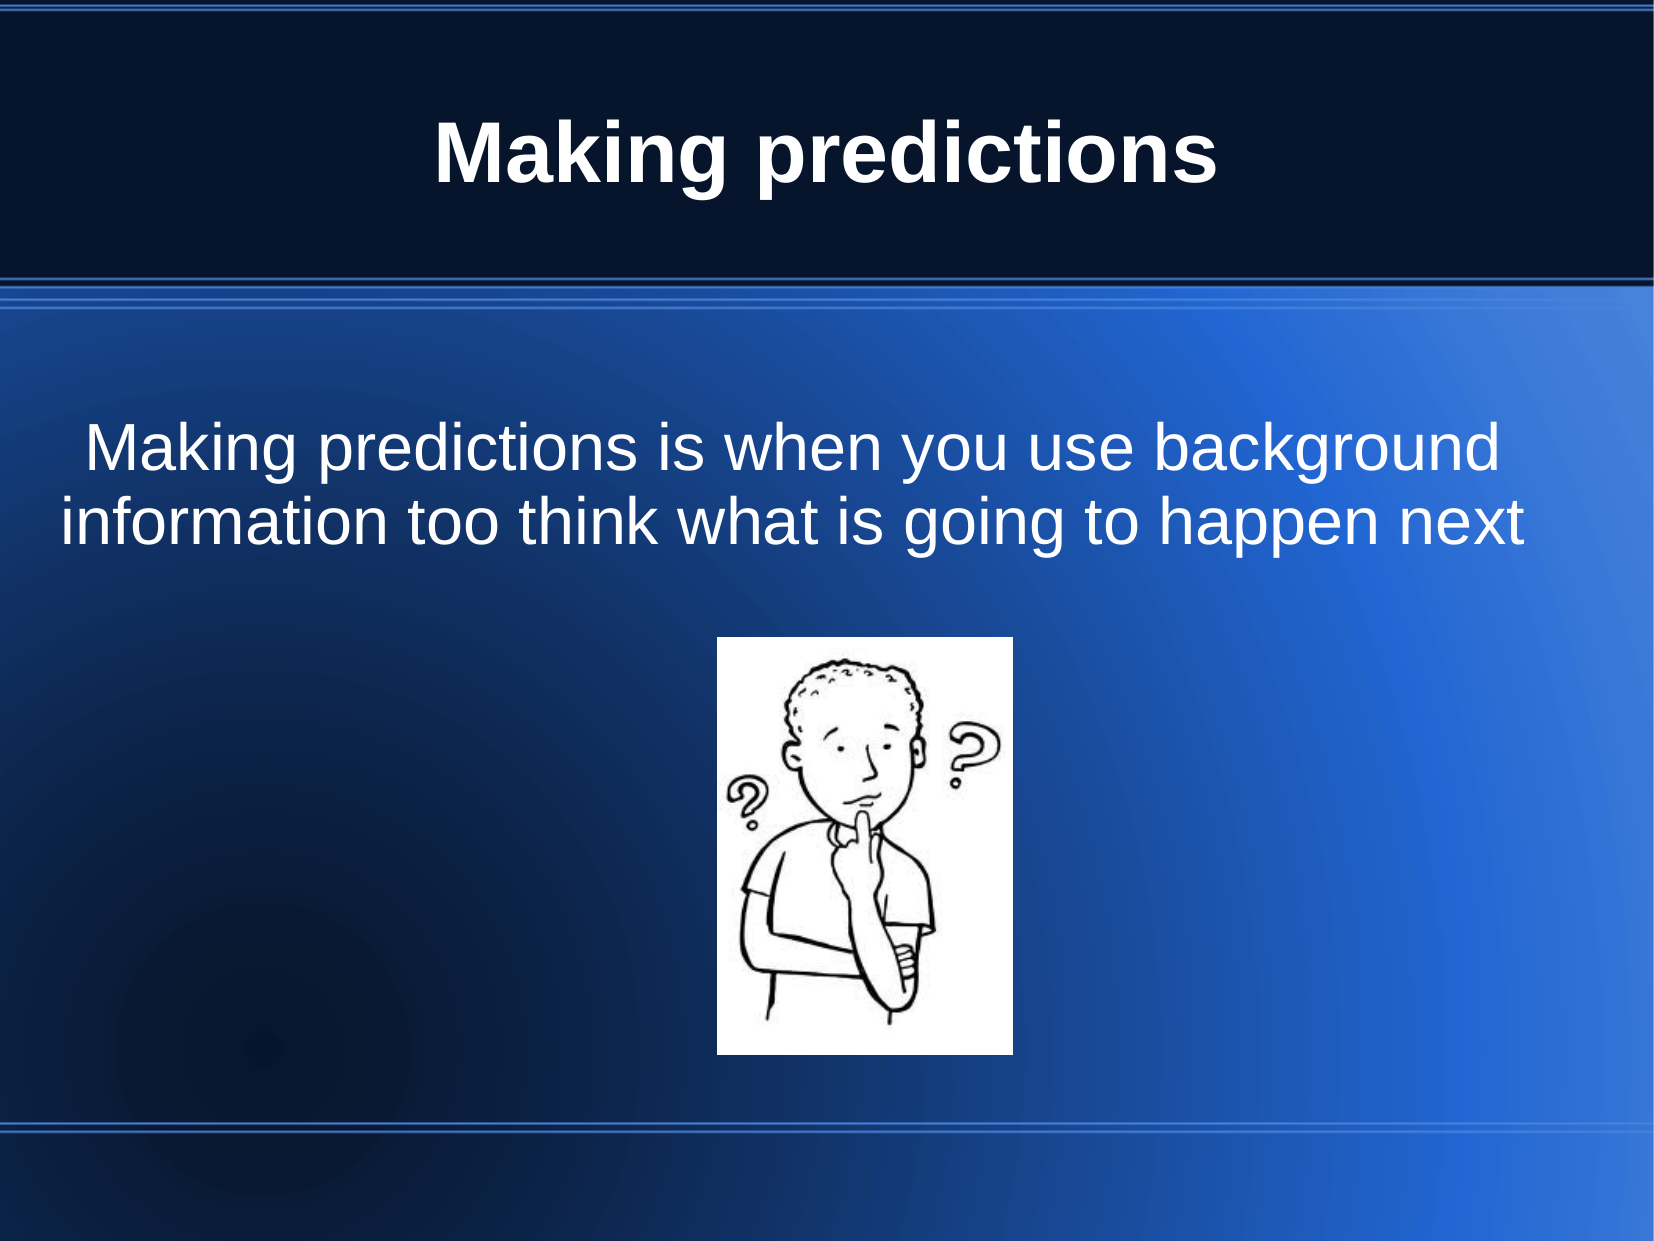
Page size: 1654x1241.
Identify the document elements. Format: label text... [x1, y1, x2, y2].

title Making predictions [82, 49, 1571, 257]
picture [0, 0, 1654, 1241]
subtitle Making predictions is when you use background information too think what is going to happen next [49, 112, 1538, 932]
